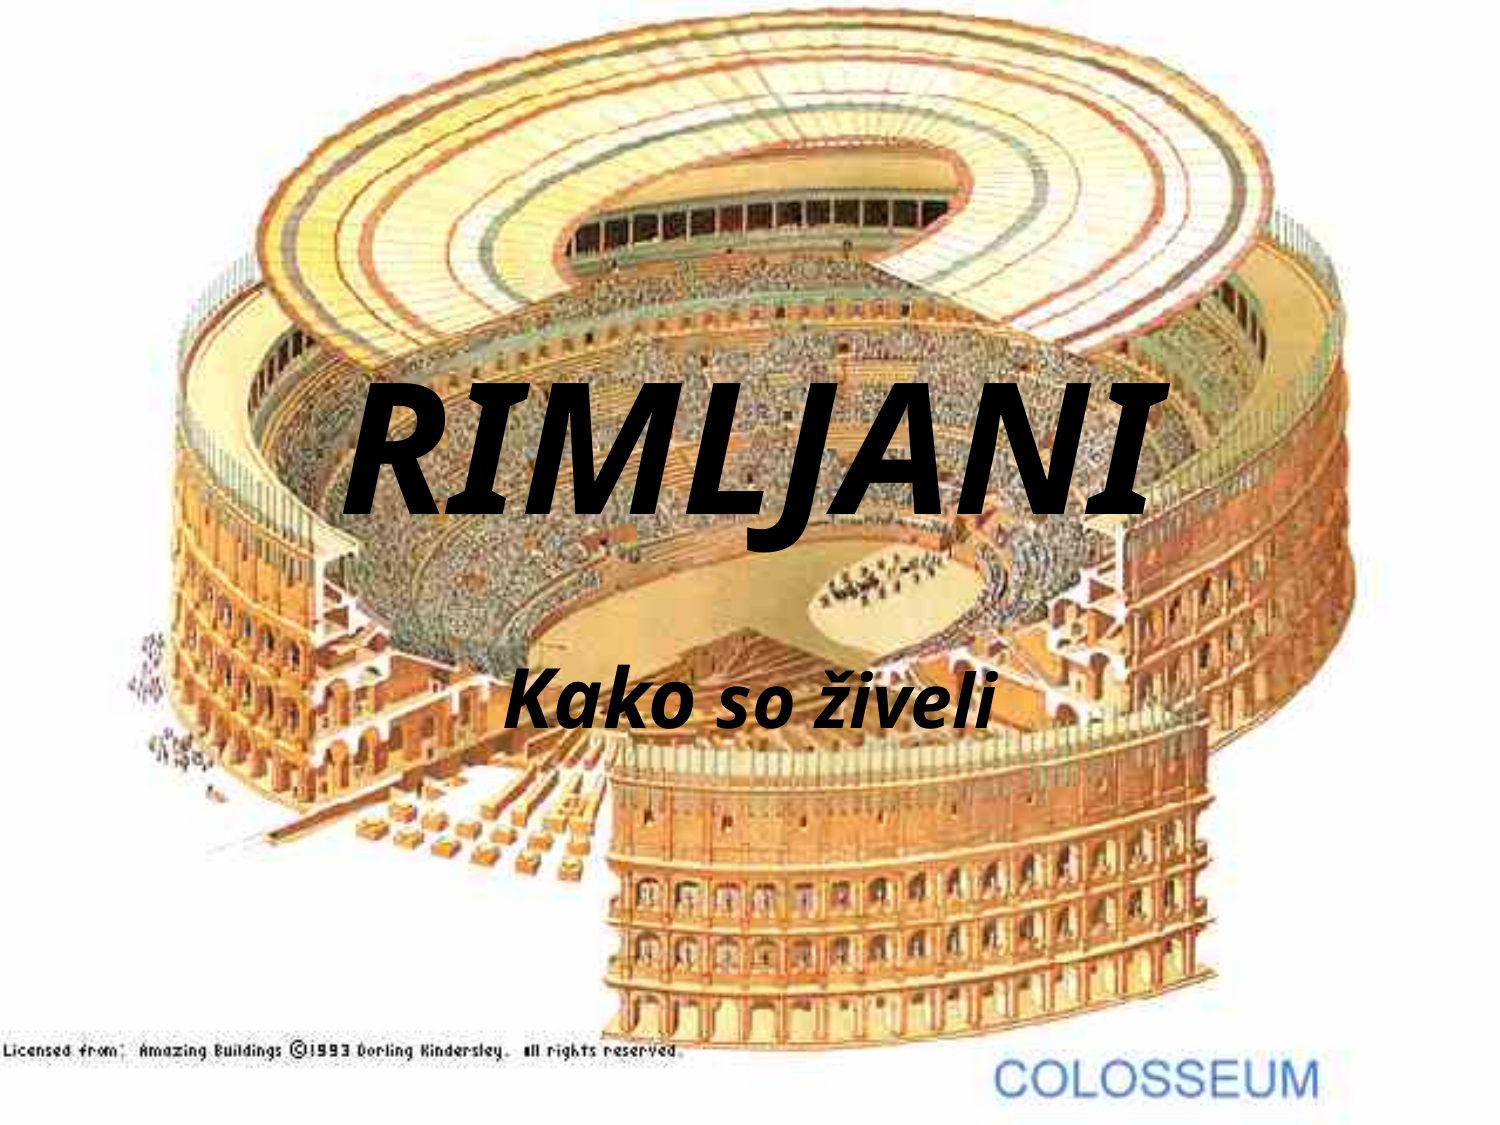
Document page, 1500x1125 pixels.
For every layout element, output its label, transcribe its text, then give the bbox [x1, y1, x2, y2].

picture [0, 0, 1500, 1125]
title RIMLJANI [112, 290, 1388, 591]
subtitle Kako so živeli [225, 637, 1275, 925]
